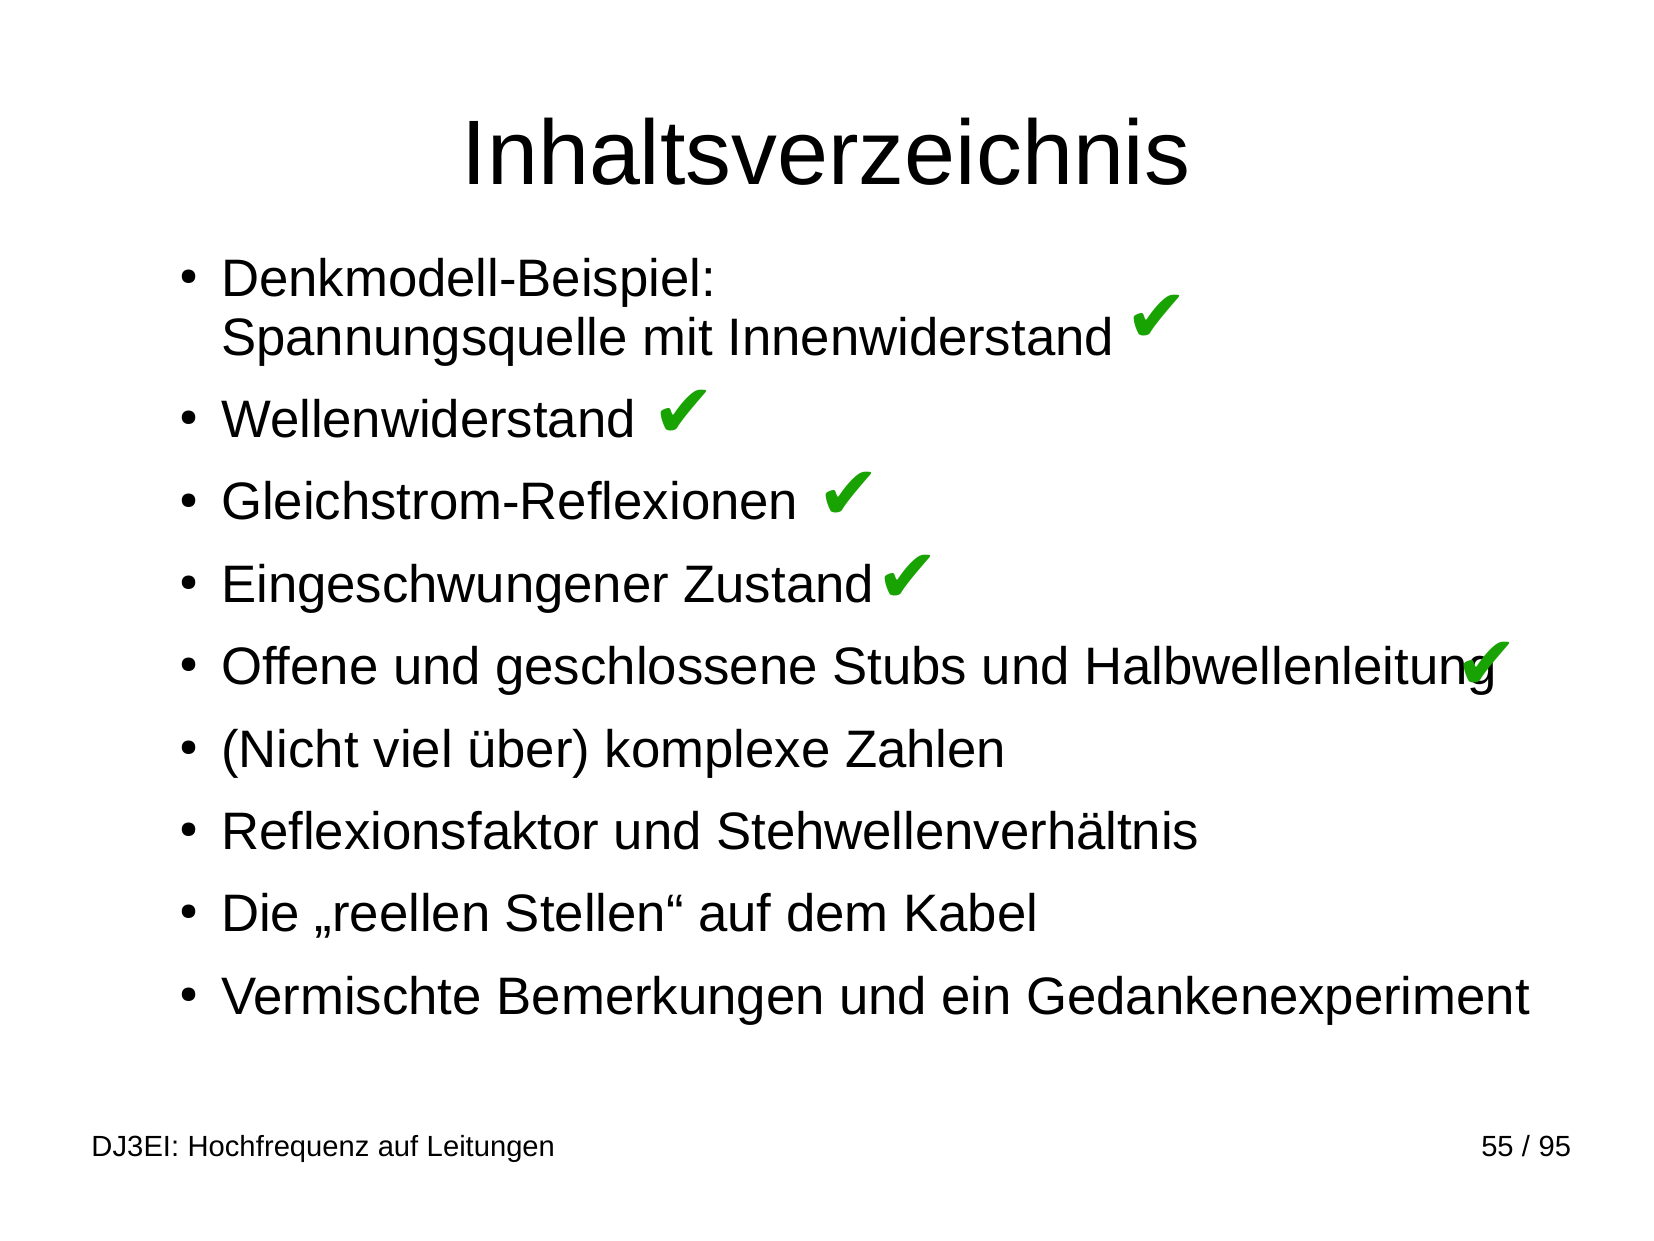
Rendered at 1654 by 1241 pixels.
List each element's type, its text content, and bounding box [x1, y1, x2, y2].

list Denkmodell-Beispiel: Spannungsquelle mit Innenwiderstand Wellenwiderstand Gleichstrom-Reflexionen Eingeschwungener Zustand Offene und geschlossene Stubs und Halbwellenleitung (Nicht viel über) komplexe Zahlen Reflexionsfaktor und Stehwellenverhältnis Die „reellen Stellen“ auf dem Kabel Vermischte Bemerkungen und ein Gedankenexperiment [165, 248, 1536, 1051]
text_box ✔ [803, 444, 981, 591]
text_box ✔ [1440, 614, 1619, 761]
text_box ✔ [862, 527, 1040, 674]
text_box ✔ [637, 362, 815, 509]
title Inhaltsverzeichnis [82, 49, 1571, 257]
text_box ✔ [1110, 267, 1288, 414]
